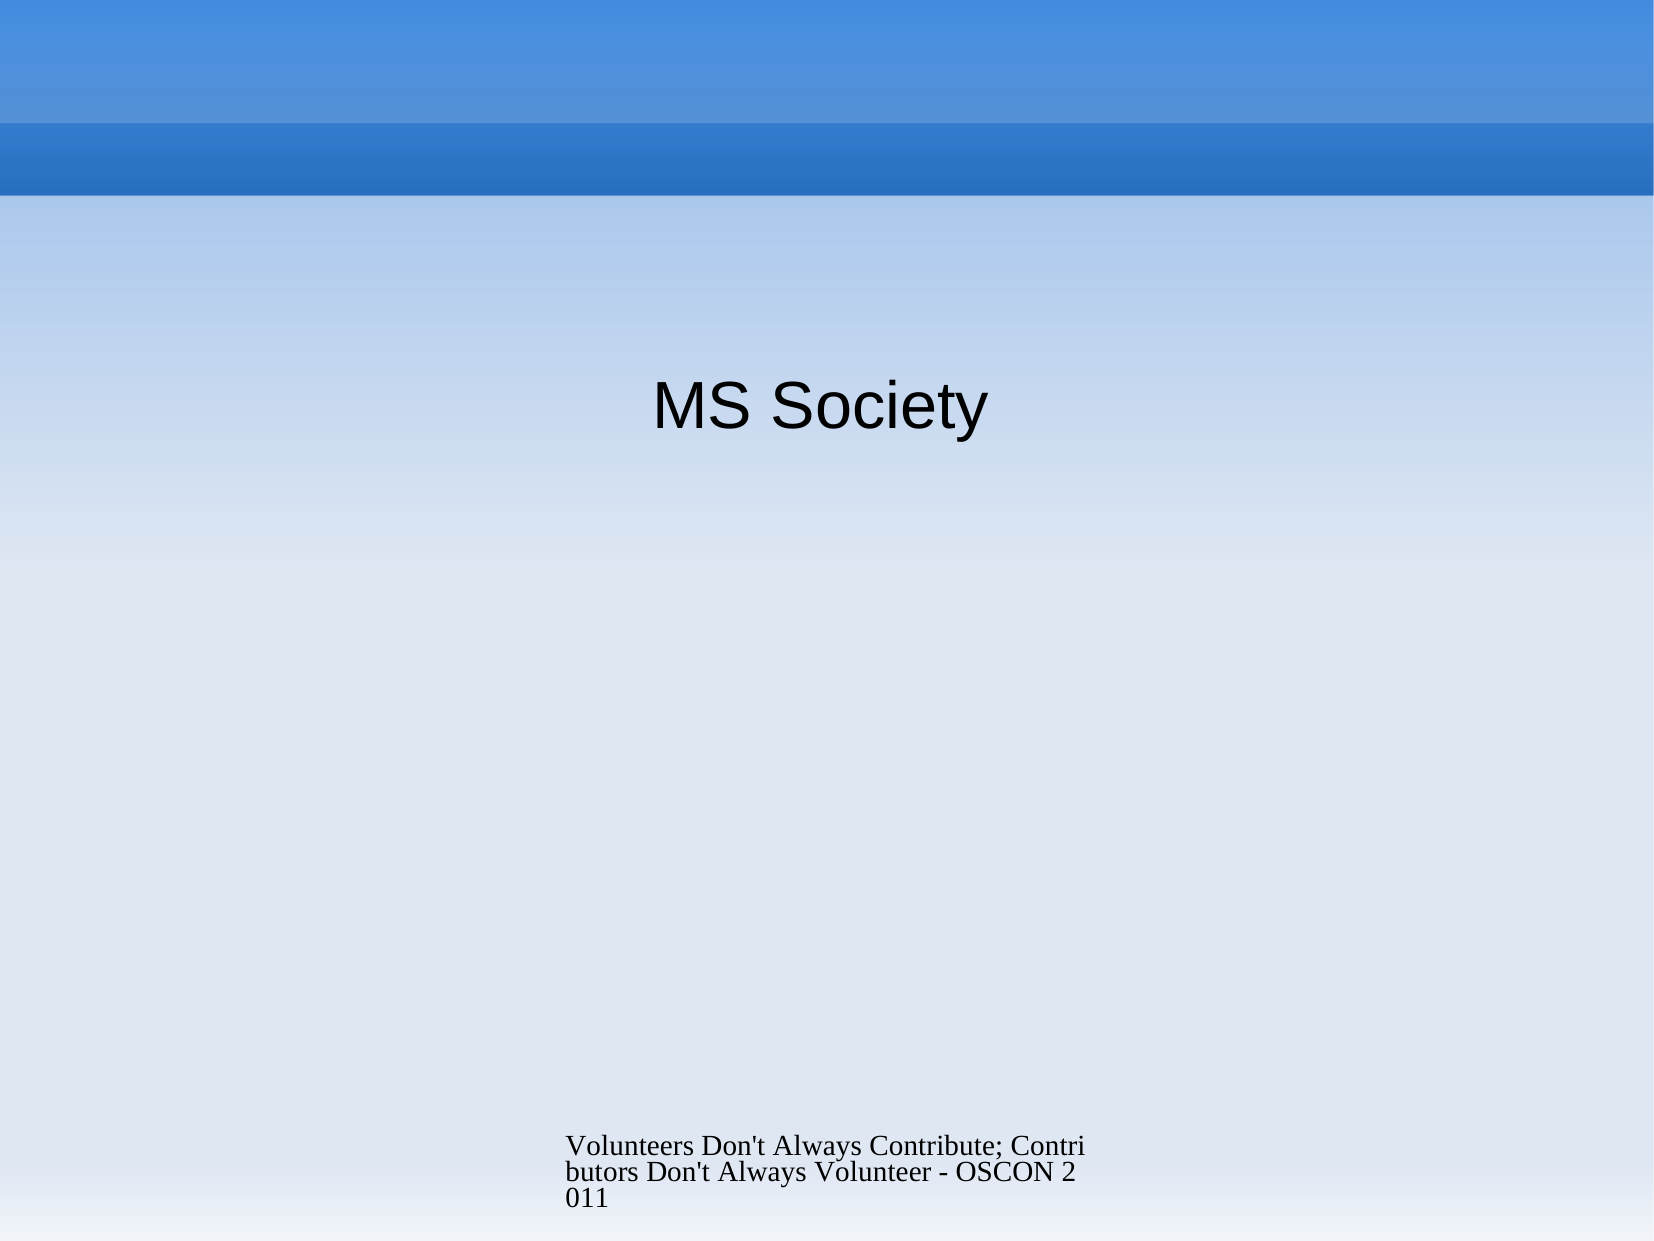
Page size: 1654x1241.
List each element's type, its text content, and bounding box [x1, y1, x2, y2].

subtitle MS Society [76, 0, 1565, 1109]
picture [0, 0, 1654, 1241]
